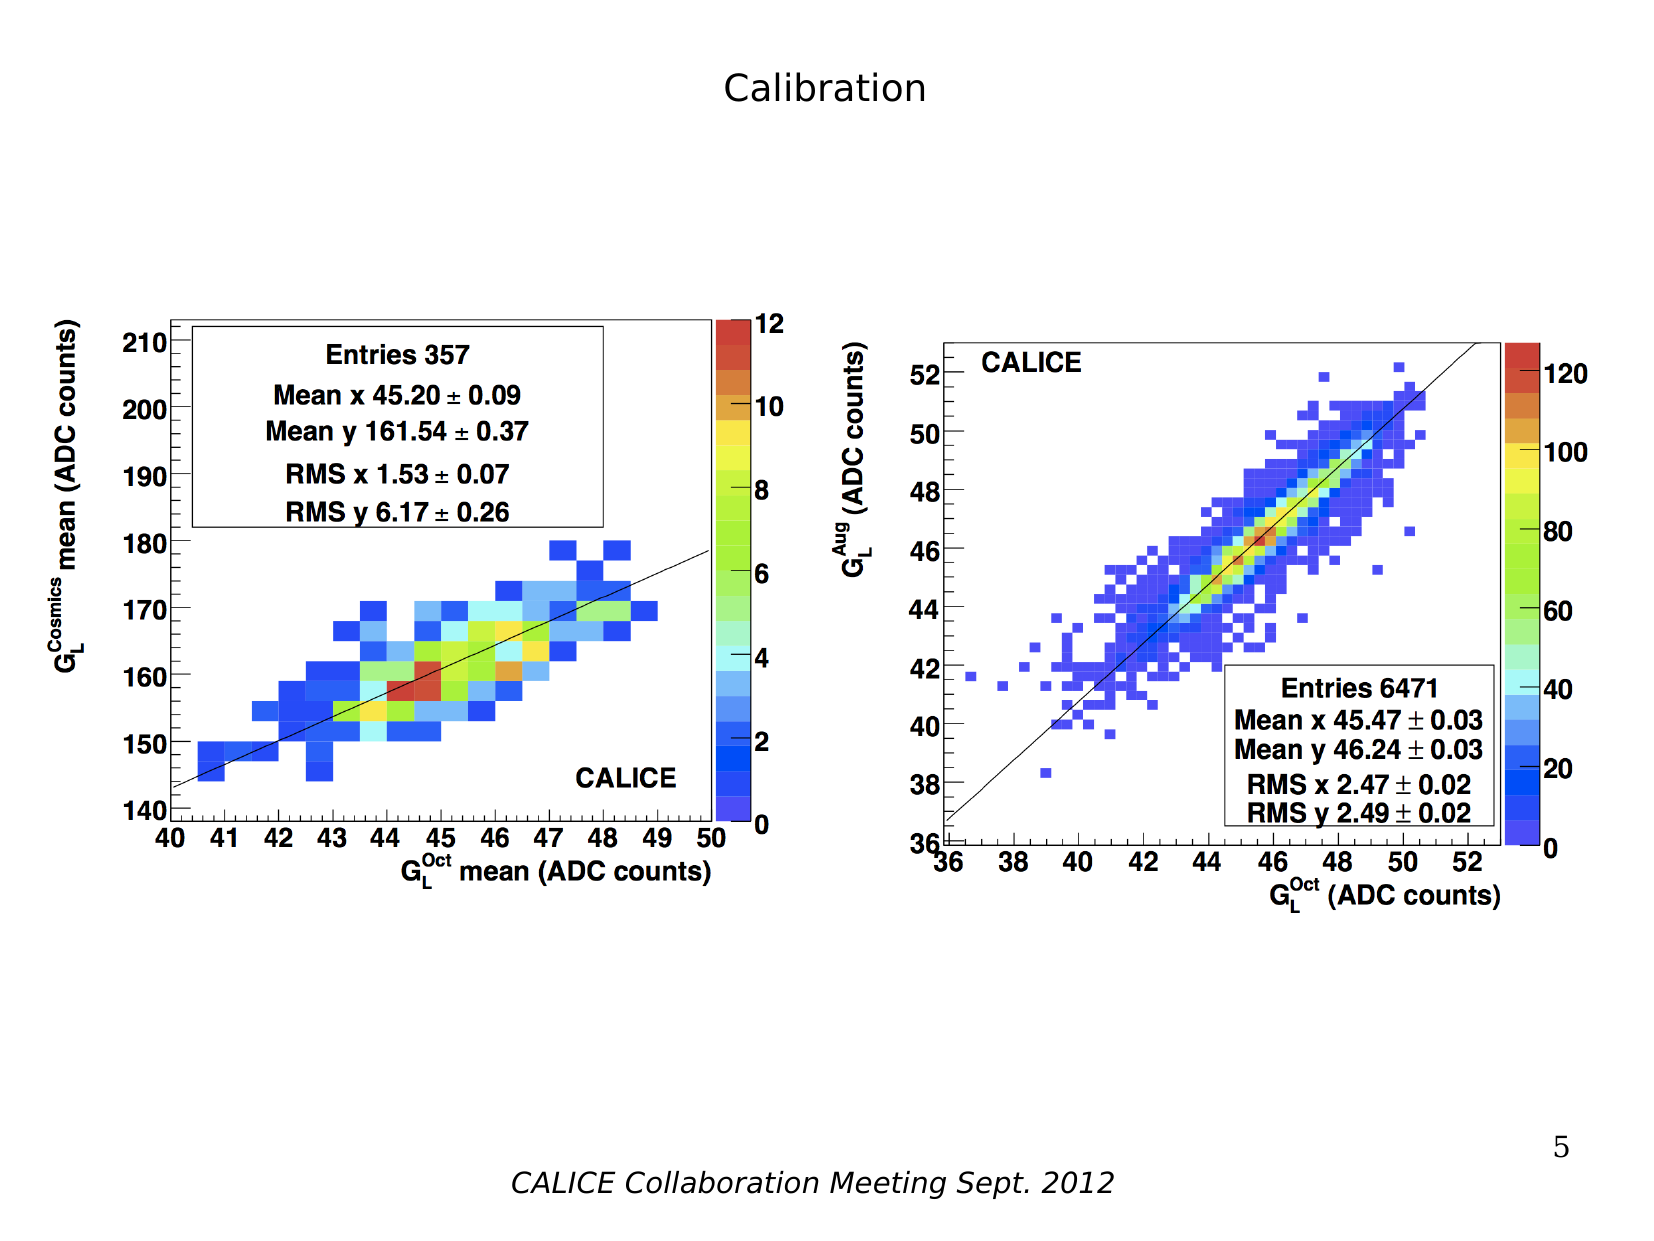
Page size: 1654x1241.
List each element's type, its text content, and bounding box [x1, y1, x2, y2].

picture [826, 325, 1610, 916]
text_box Calibration [708, 59, 943, 118]
picture [37, 302, 821, 892]
